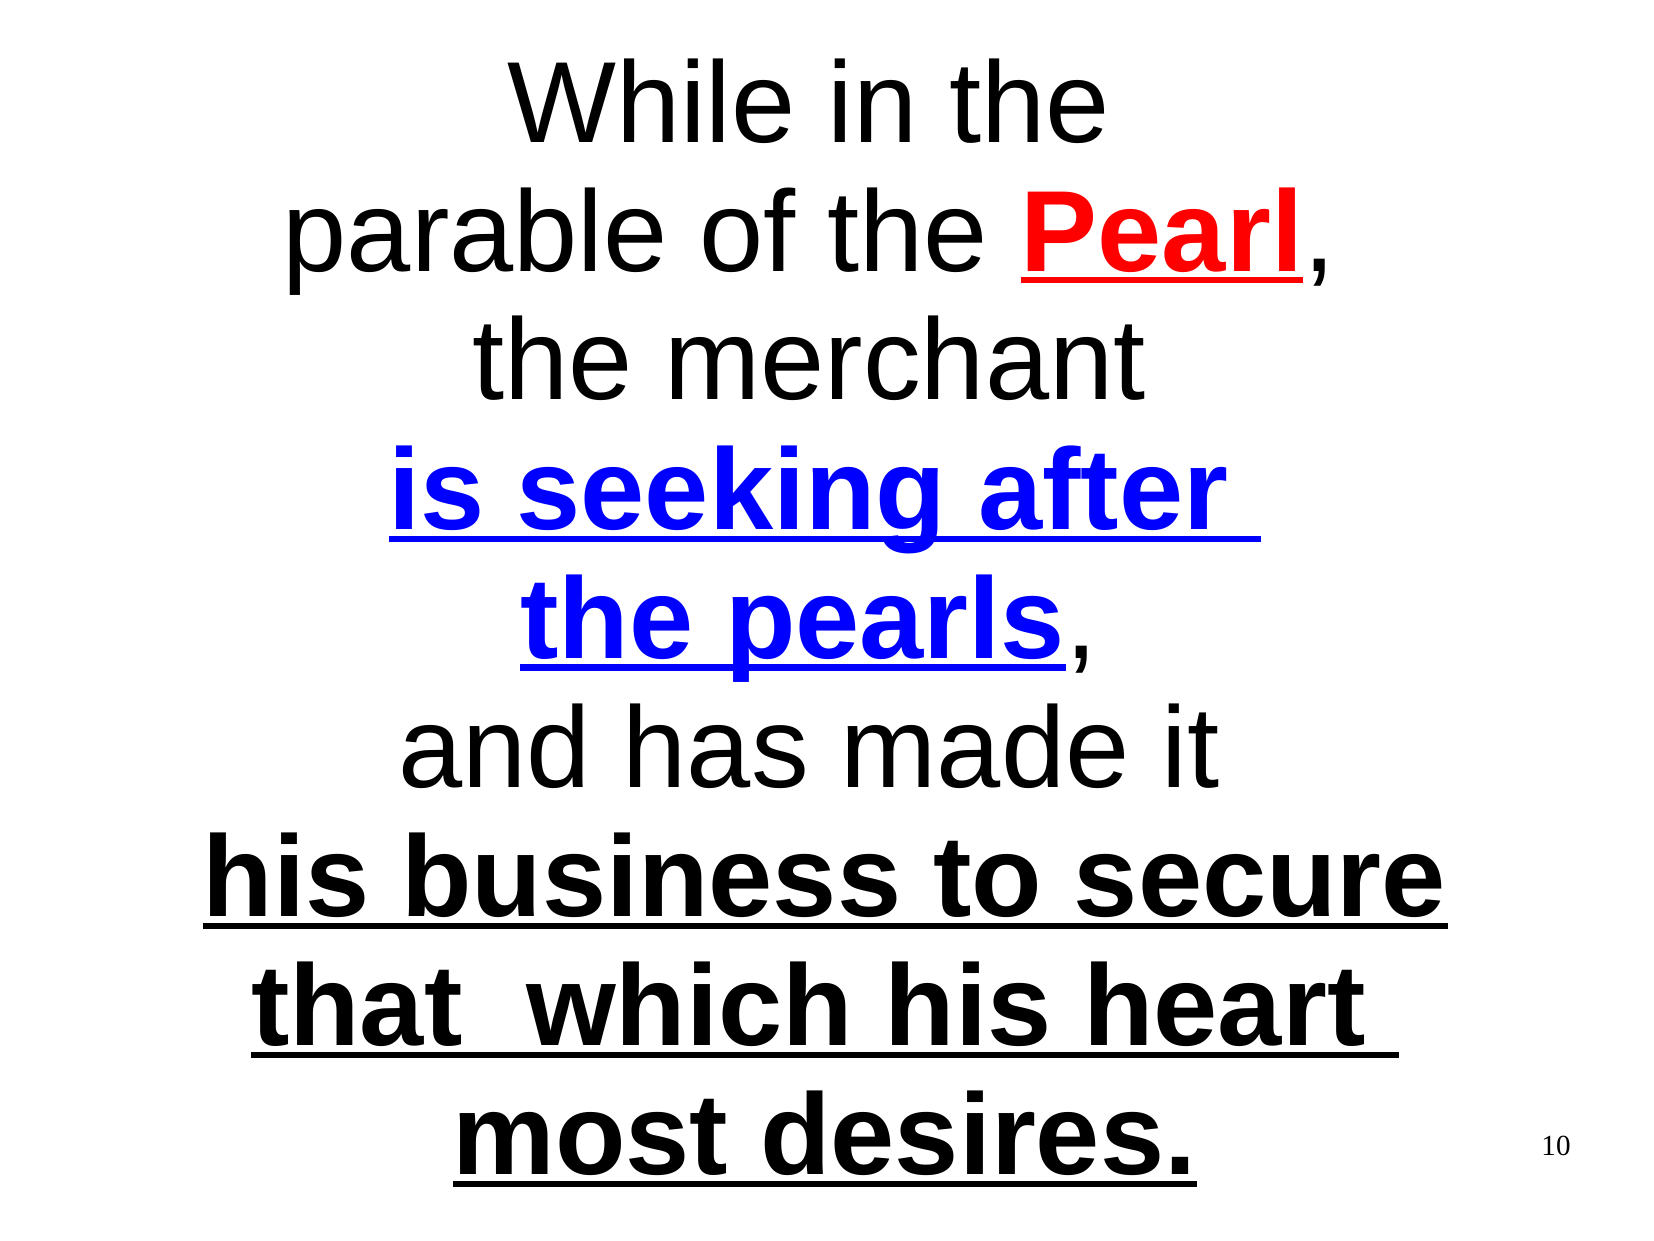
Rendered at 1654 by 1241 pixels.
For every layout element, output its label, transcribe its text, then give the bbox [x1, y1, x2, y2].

list While in the parable of the Pearl, the merchant is seeking after the pearls, and has made it his business to secure that which his heart most desires. [37, 37, 1613, 1201]
